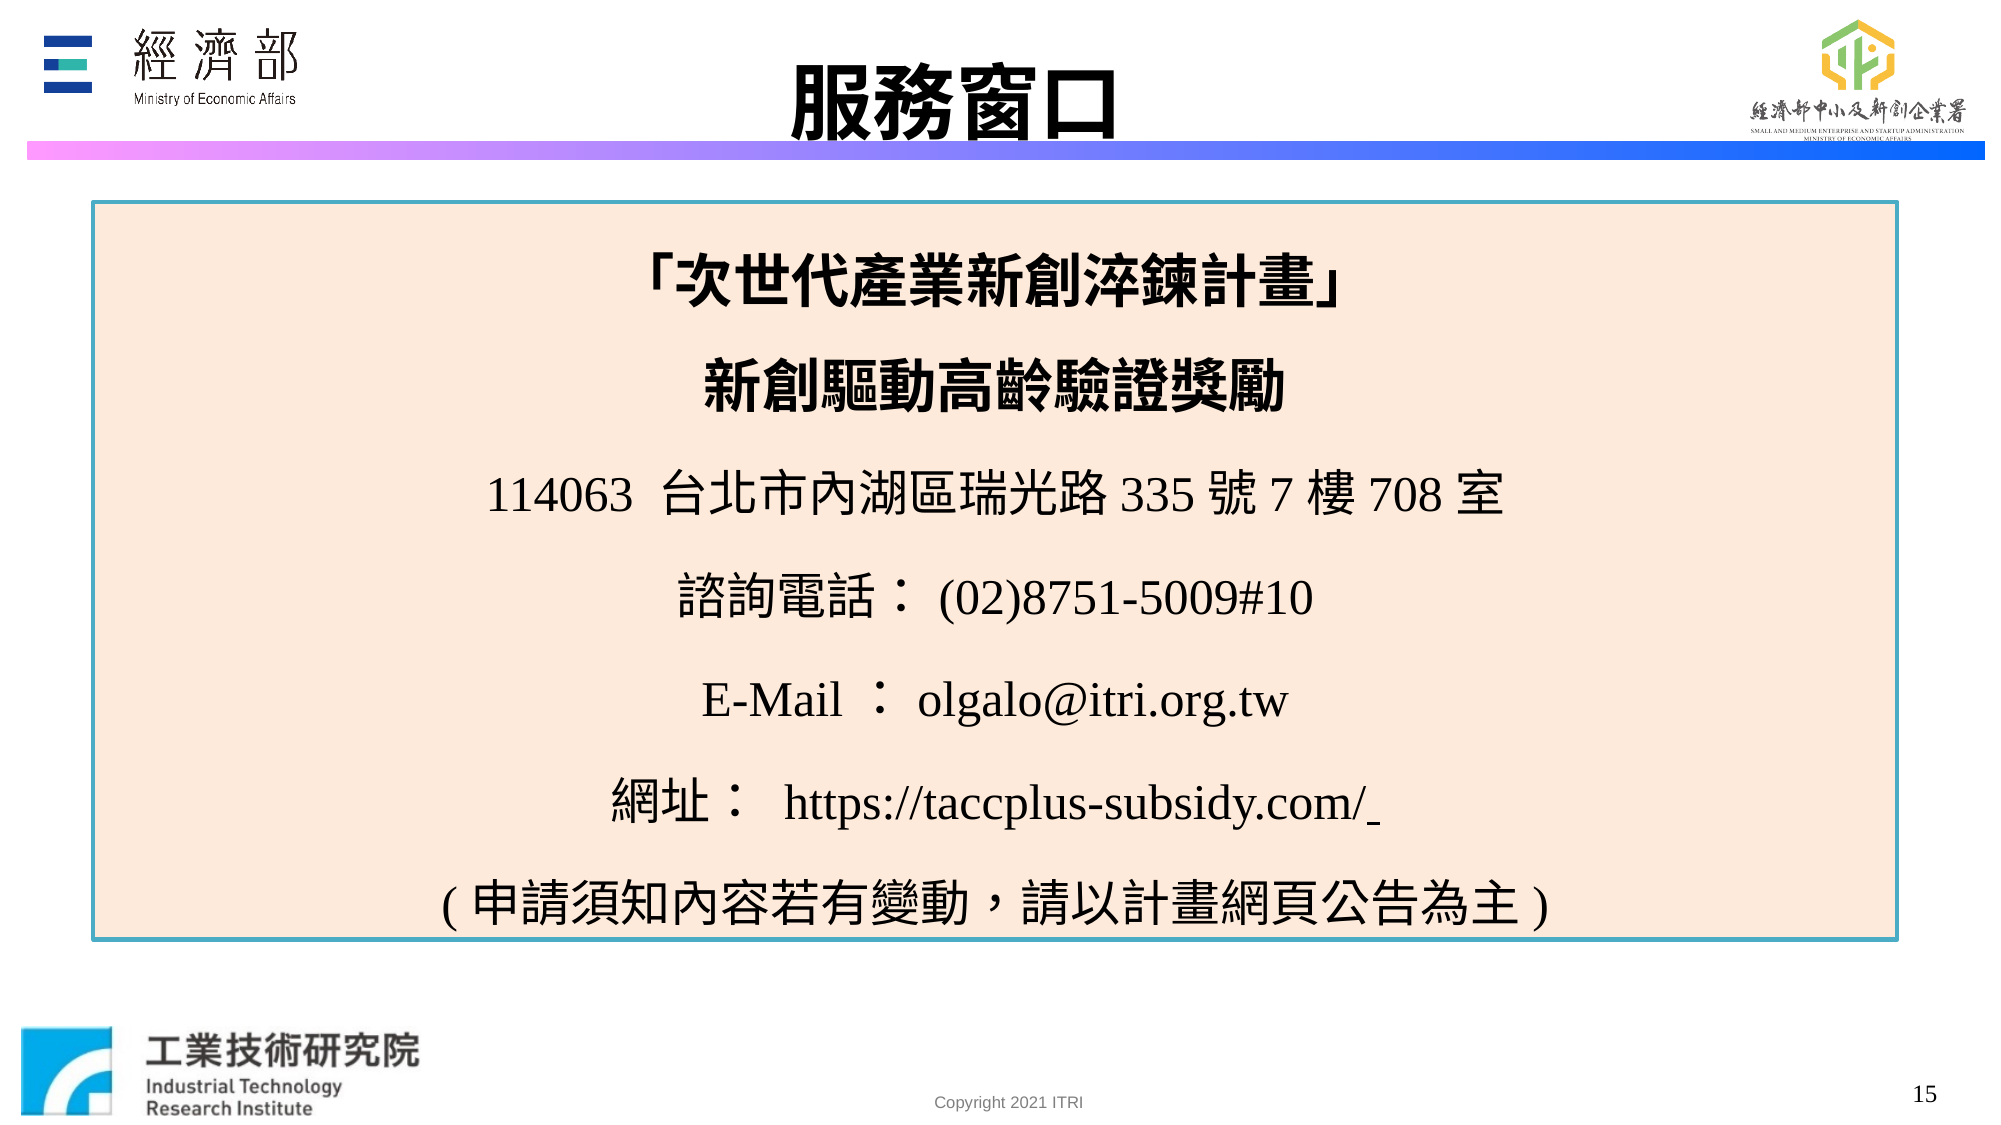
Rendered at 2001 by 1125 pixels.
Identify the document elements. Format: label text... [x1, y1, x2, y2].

text_box 服務窗口 [271, 22, 1641, 127]
text_box 15 [1897, 1070, 1983, 1121]
text_box 「次世代產業新創淬鍊計畫」 新創驅動高齡驗證獎勵 114063 台北市內湖區瑞光路335號7樓708室 諮詢電話：(02)8751-5009#10 E-Mail：olgalo@itri.org.tw 網址： https://taccplus-subsidy.com/ (申請須知內容若有變動，請以計畫網頁公告為主) [93, 202, 1897, 940]
